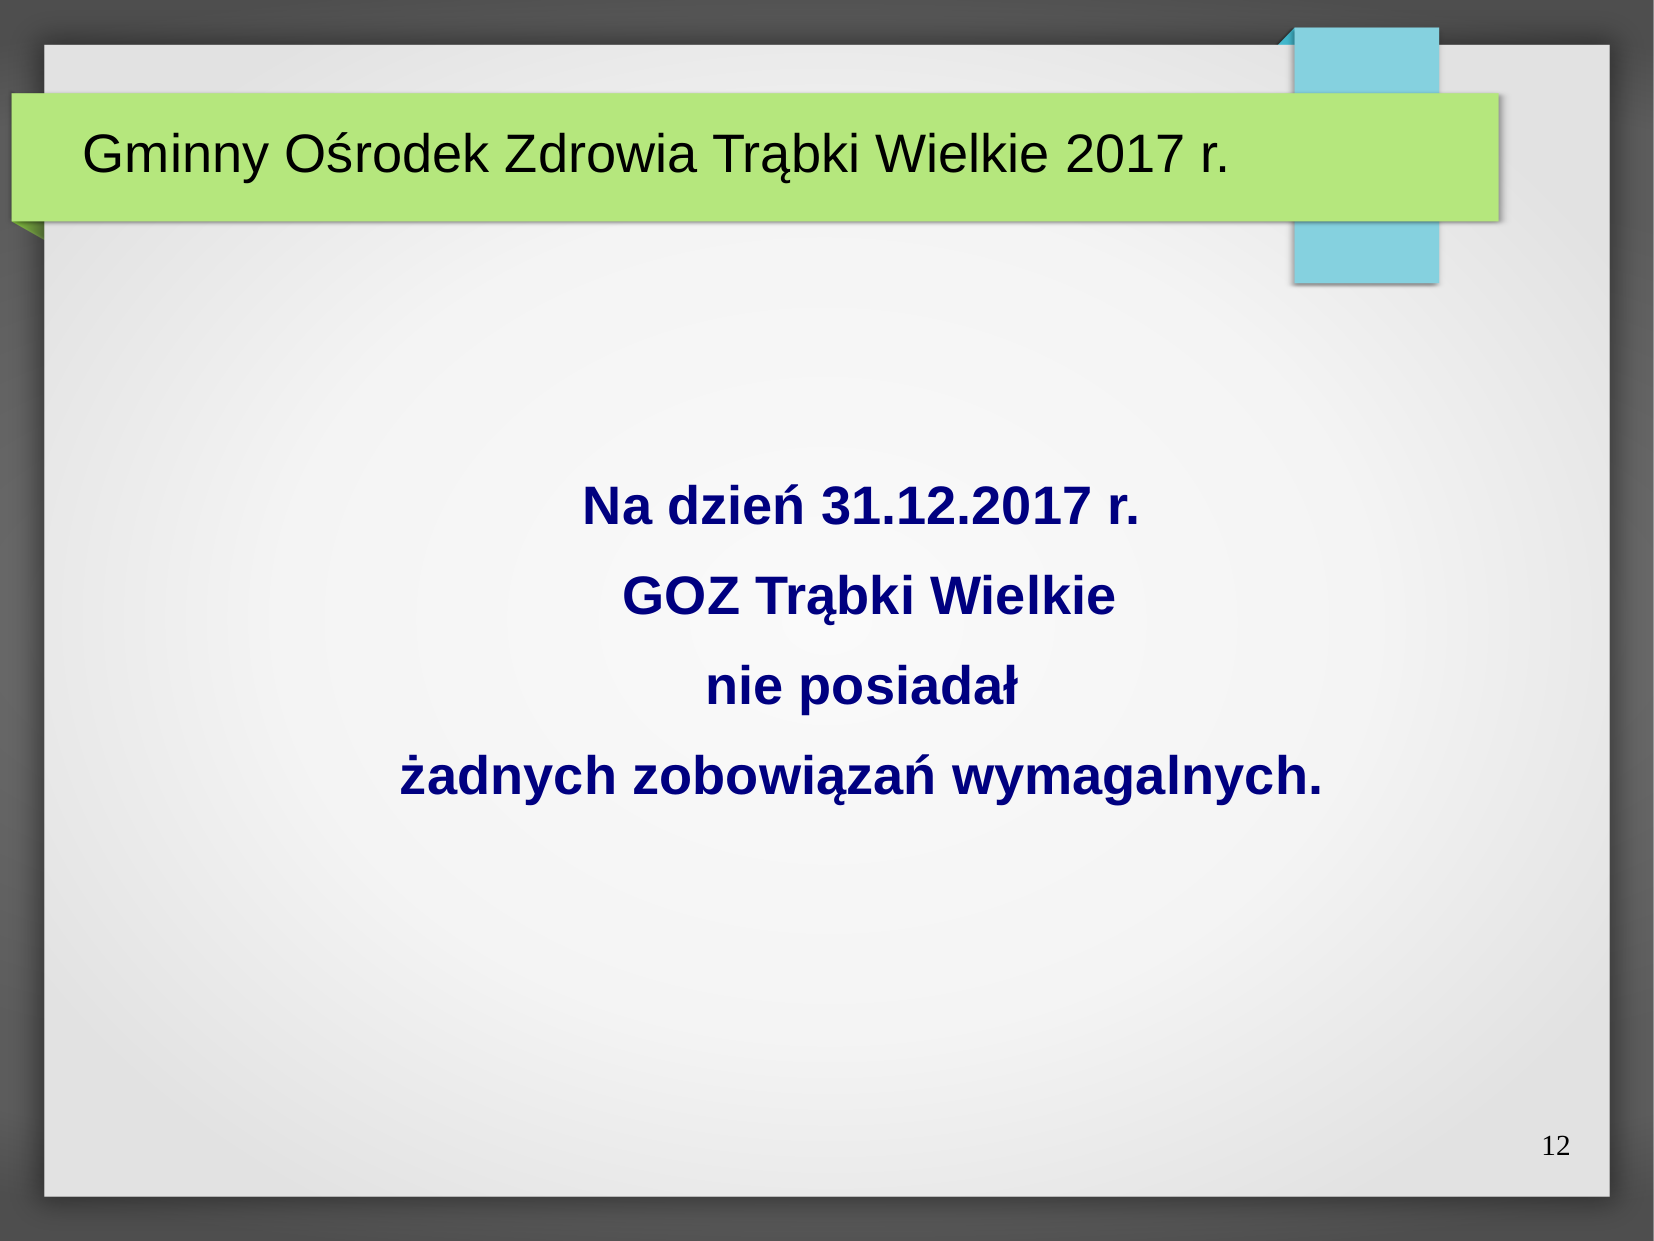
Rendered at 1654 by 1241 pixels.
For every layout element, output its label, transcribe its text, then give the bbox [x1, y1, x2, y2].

list Na dzień 31.12.2017 r. GOZ Trąbki Wielkie nie posiadał żadnych zobowiązań wymagalnych. [82, 295, 1571, 1015]
title Gminny Ośrodek Zdrowia Trąbki Wielkie 2017 r. [82, 94, 1264, 213]
picture [0, 0, 1654, 1241]
